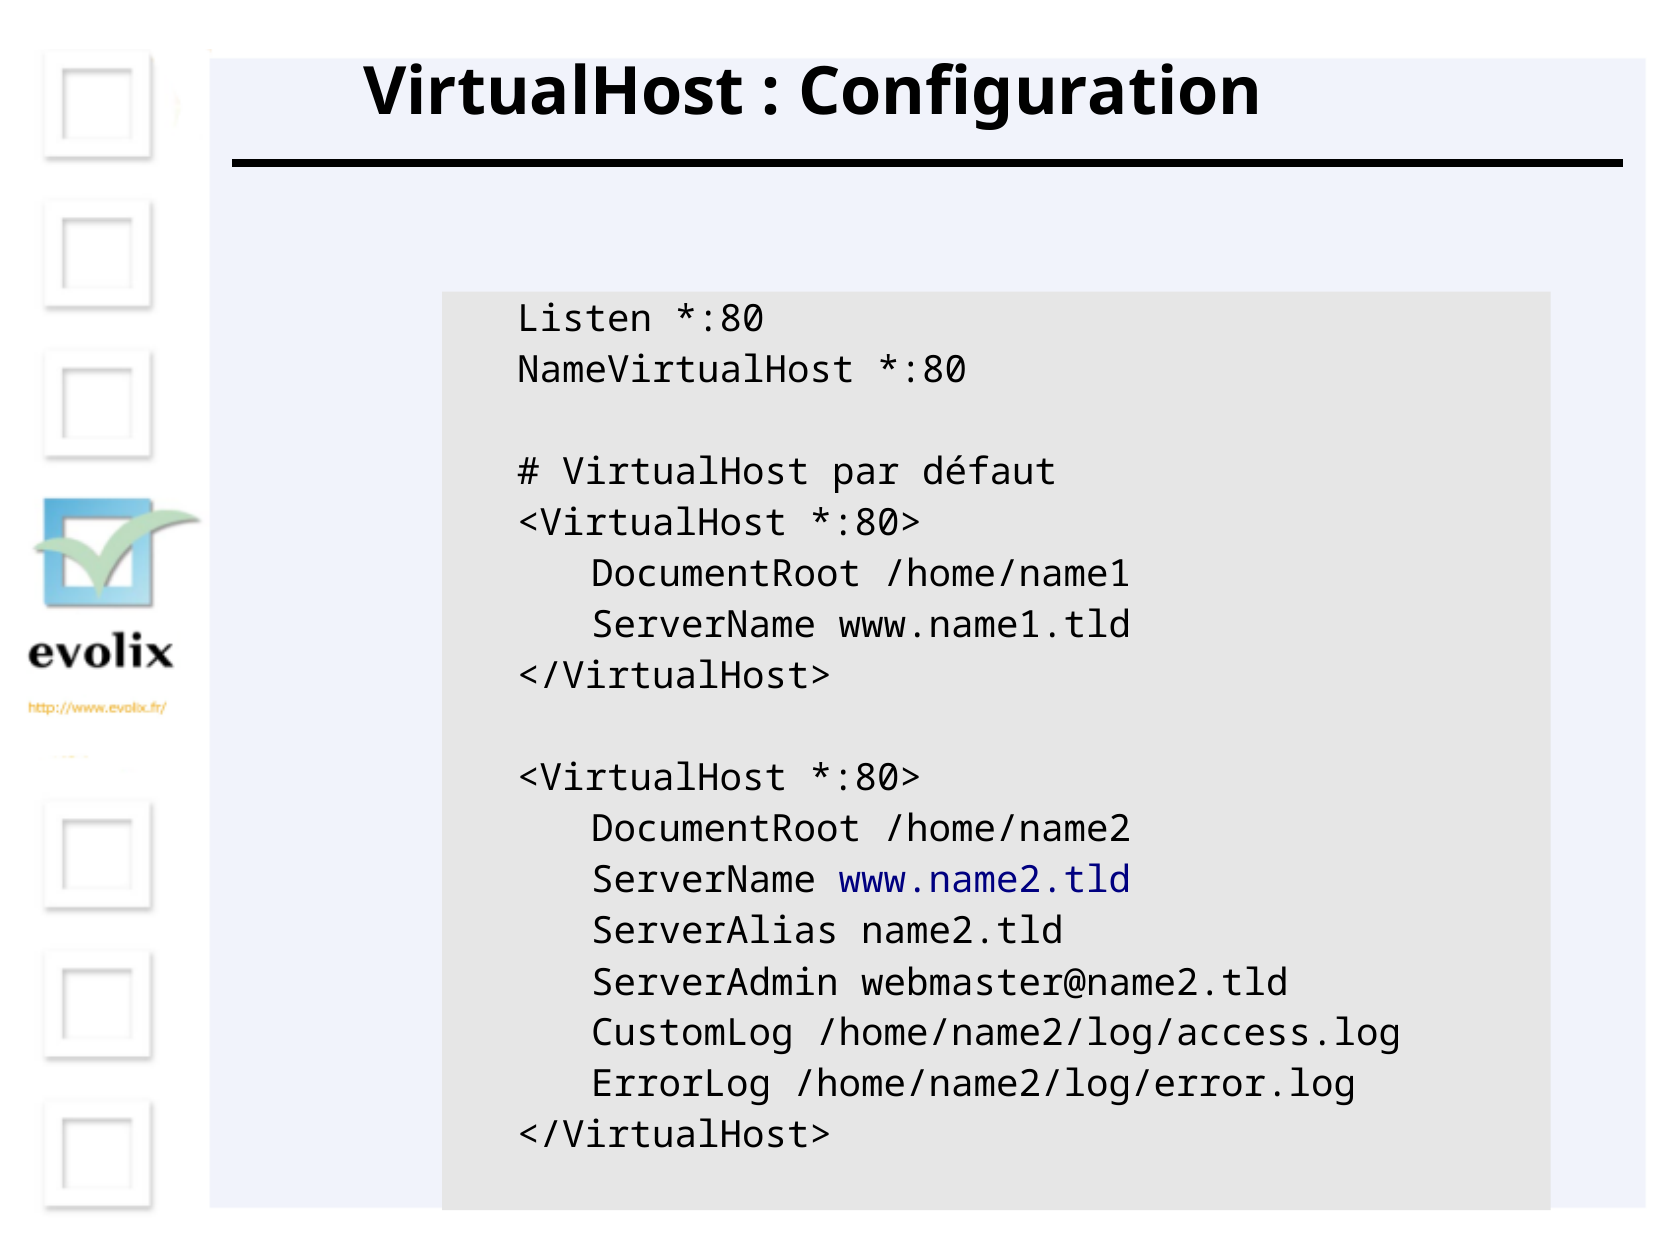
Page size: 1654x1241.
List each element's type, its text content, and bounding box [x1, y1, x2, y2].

picture [0, 49, 1654, 1218]
title VirtualHost : Configuration [22, 27, 1604, 151]
subtitle Listen *:80 NameVirtualHost *:80 # VirtualHost par défaut <VirtualHost *:80> DocumentRoot /home/name1 ServerName www.name1.tld </VirtualHost> <VirtualHost *:80> DocumentRoot /home/name2 ServerName www.name2.tld ServerAlias name2.tld ServerAdmin webmaster@name2.tld CustomLog /home/name2/log/access.log ErrorLog /home/name2/log/error.log </VirtualHost> [442, 319, 1551, 1182]
